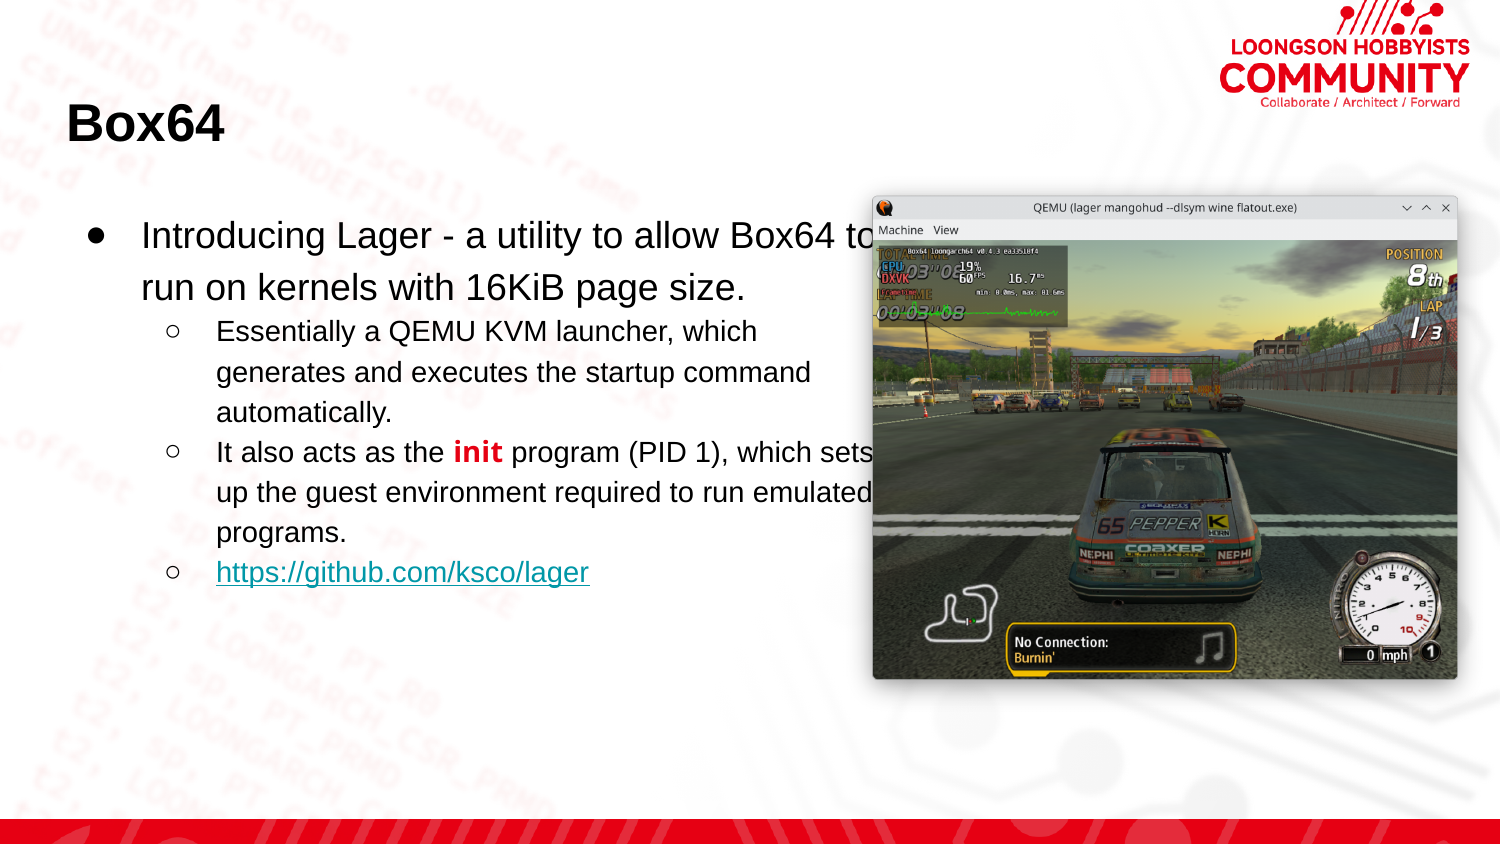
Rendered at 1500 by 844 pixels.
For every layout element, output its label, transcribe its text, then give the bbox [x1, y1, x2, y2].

list Introducing Lager - a utility to allow Box64 to run on kernels with 16KiB page size. Essentially a QEMU KVM launcher, which generates and executes the startup command automatically. It also acts as the init program (PID 1), which sets up the guest environment required to run emulated programs. https://github.com/ksco/lager [51, 189, 893, 817]
picture [0, 0, 1500, 844]
title Box64 [51, 72, 1449, 167]
